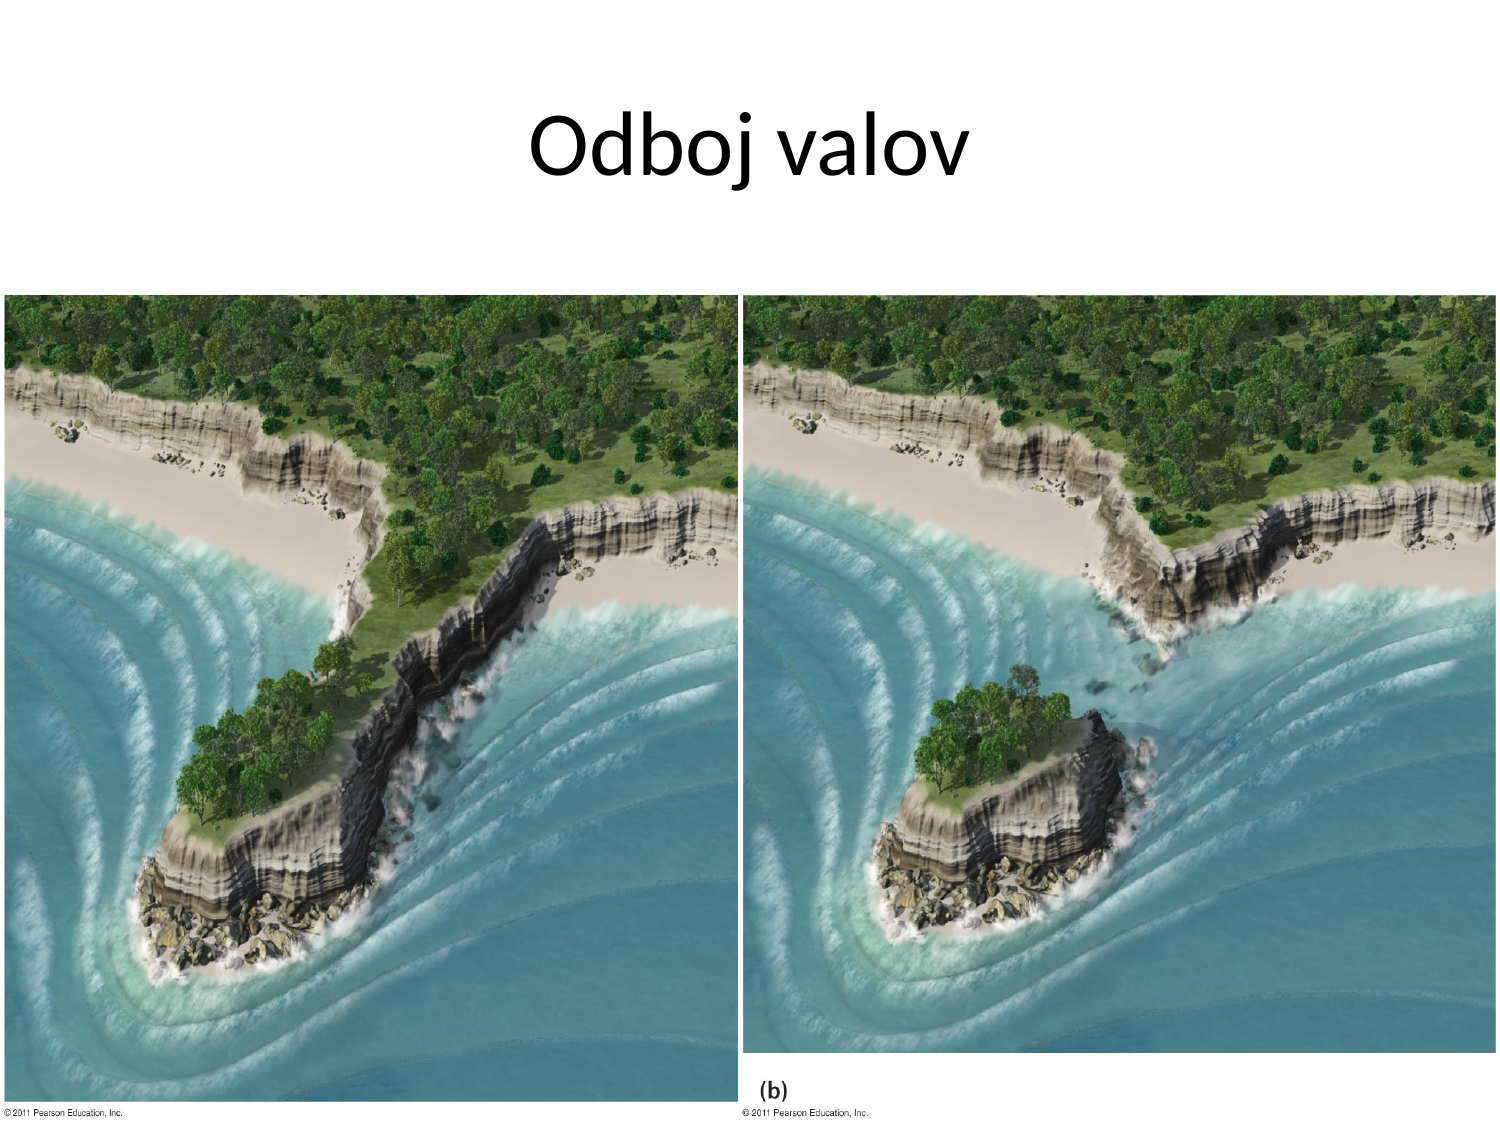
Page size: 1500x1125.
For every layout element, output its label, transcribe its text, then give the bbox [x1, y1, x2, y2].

title Odboj valov [75, 45, 1425, 233]
picture [0, 290, 1500, 1125]
